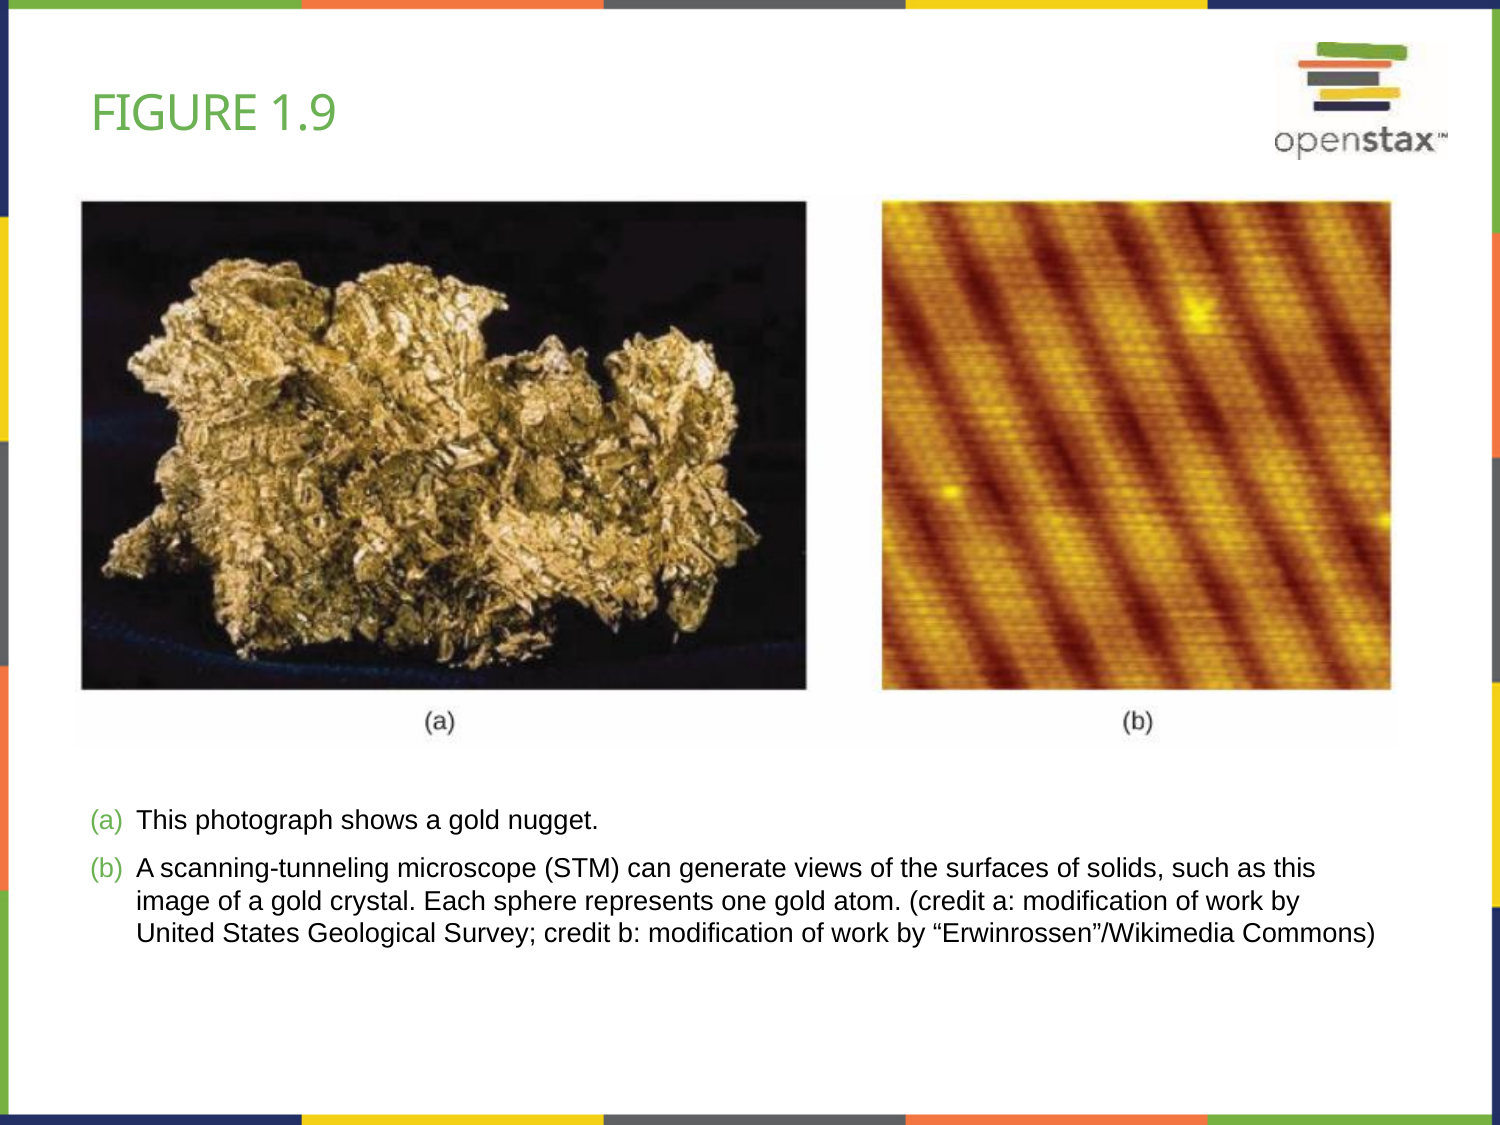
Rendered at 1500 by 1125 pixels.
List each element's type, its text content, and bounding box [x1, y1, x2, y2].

title Figure 1.9 [75, 39, 1398, 148]
list This photograph shows a gold nugget. A scanning-tunneling microscope (STM) can generate views of the surfaces of solids, such as this image of a gold crystal. Each sphere represents one gold atom. (credit a: modification of work by United States Geological Survey; credit b: modification of work by “Erwinrossen”/Wikimedia Commons) [75, 794, 1398, 986]
picture [0, 0, 1500, 1125]
